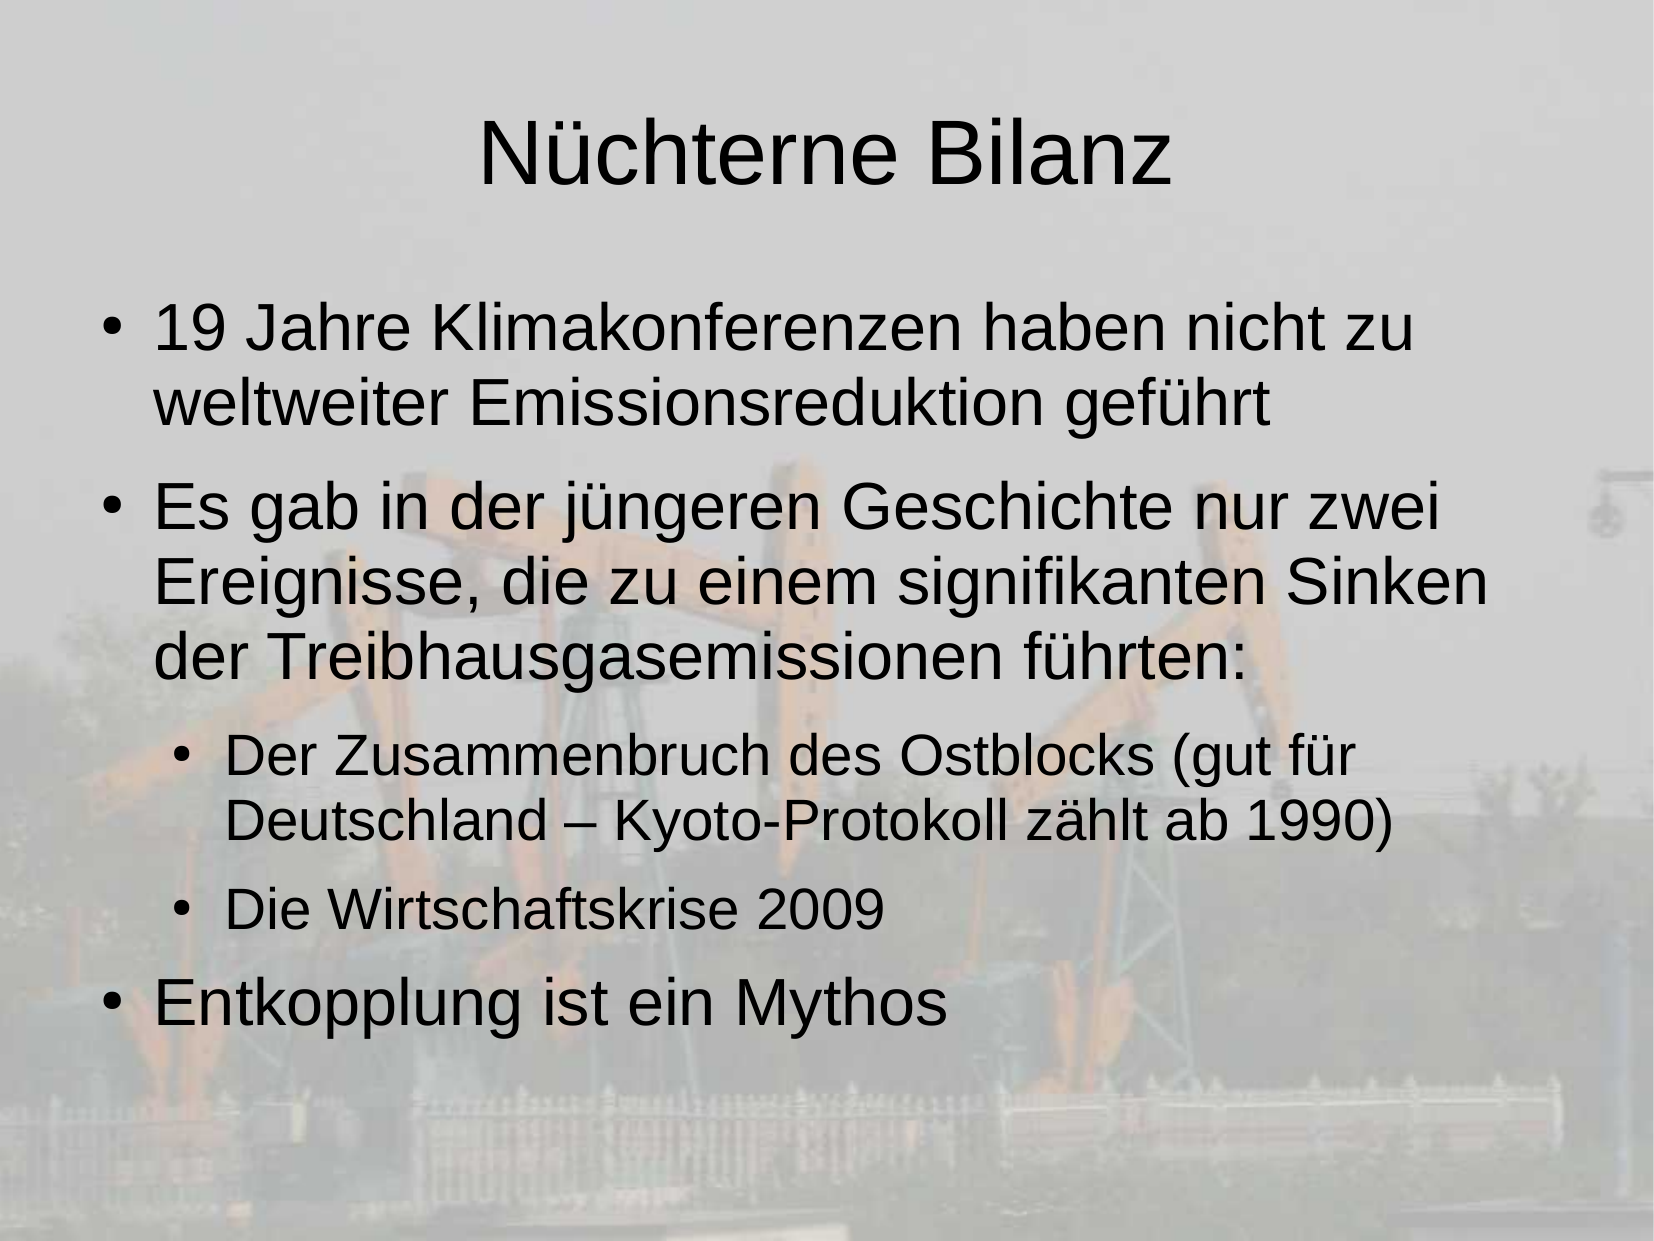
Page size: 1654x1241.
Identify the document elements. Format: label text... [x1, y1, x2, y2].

picture [0, 0, 1654, 1241]
list 19 Jahre Klimakonferenzen haben nicht zu weltweiter Emissionsreduktion geführt Es gab in der jüngeren Geschichte nur zwei Ereignisse, die zu einem signifikanten Sinken der Treibhausgasemissionen führten: Der Zusammenbruch des Ostblocks (gut für Deutschland – Kyoto-Protokoll zählt ab 1990) Die Wirtschaftskrise 2009 Entkopplung ist ein Mythos [82, 290, 1571, 1109]
title Nüchterne Bilanz [82, 49, 1571, 257]
